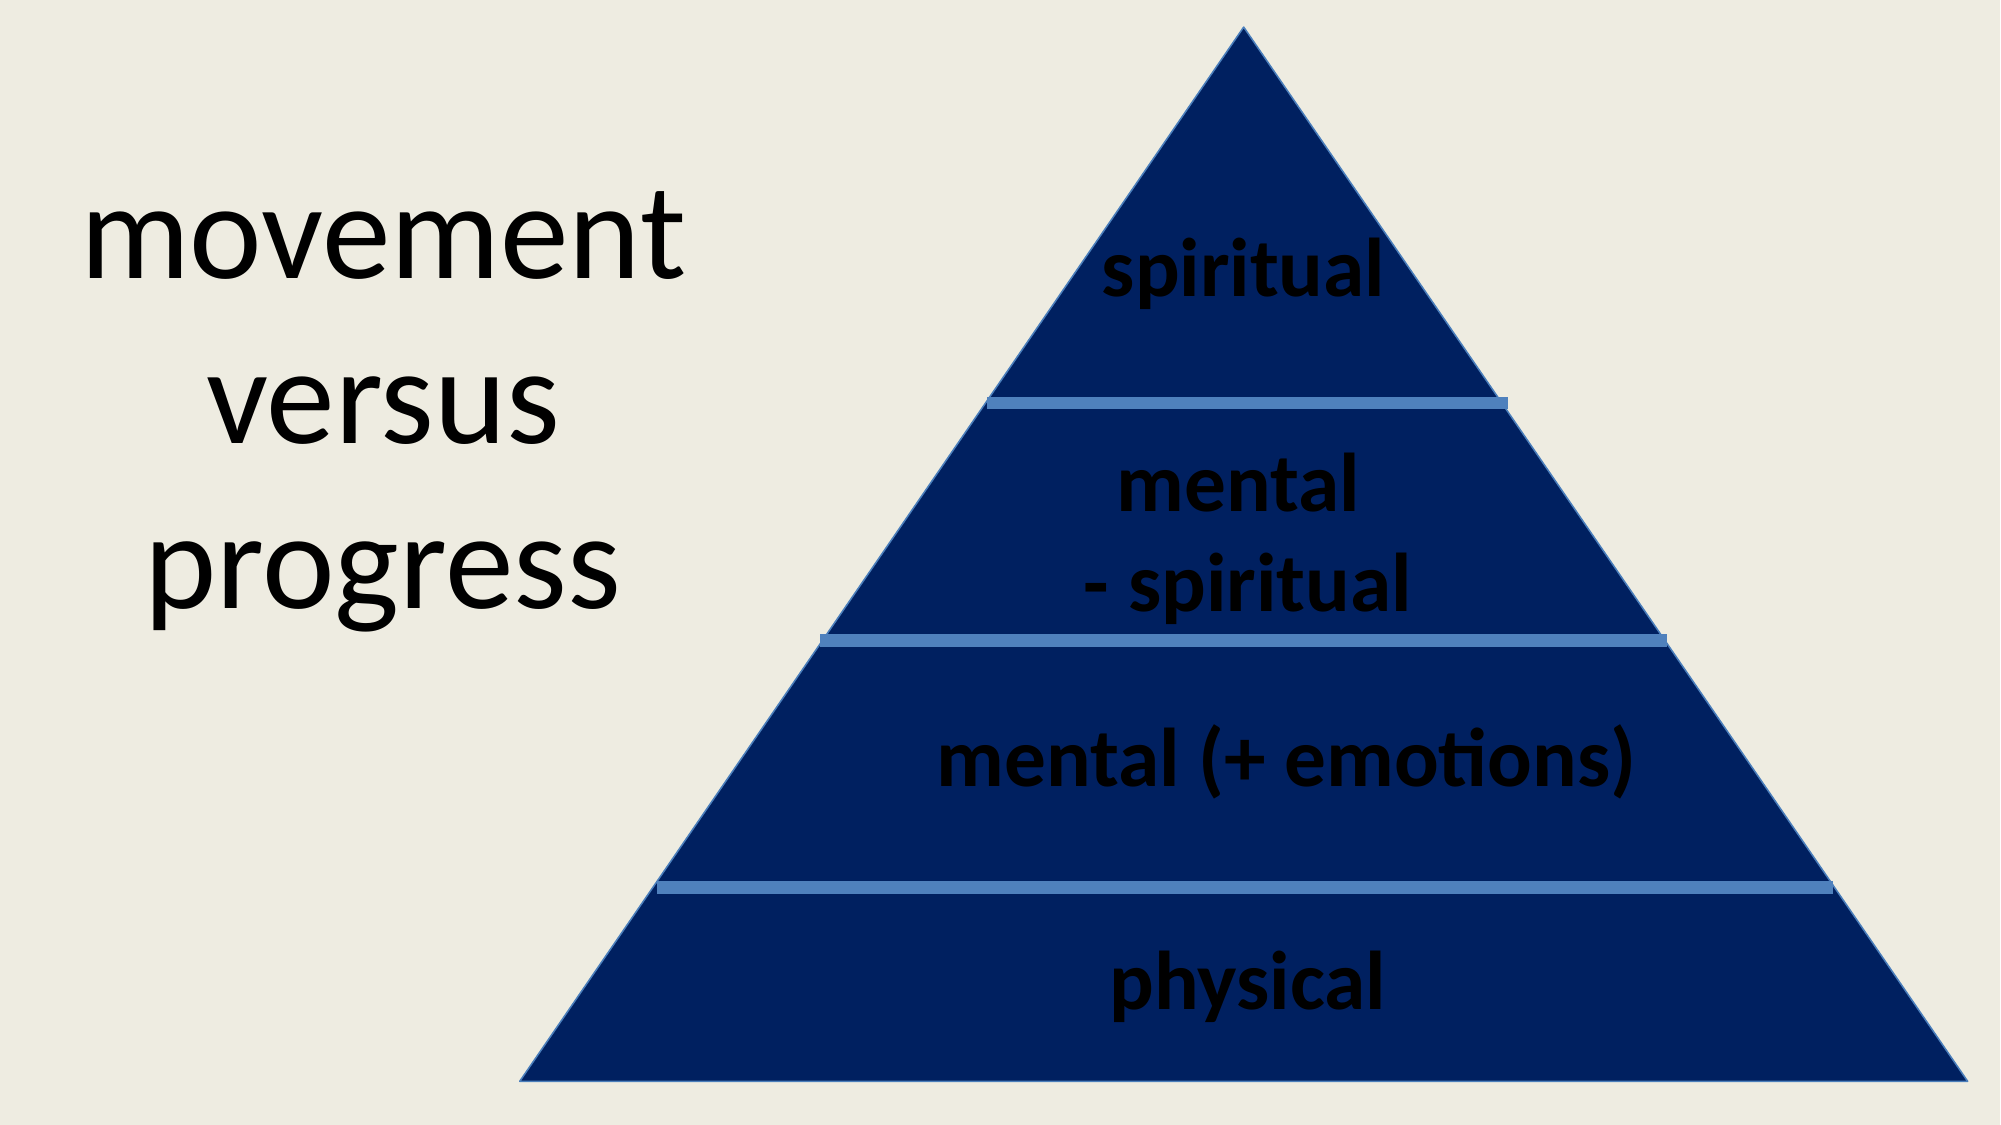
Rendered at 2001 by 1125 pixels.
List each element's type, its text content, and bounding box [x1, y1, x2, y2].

text_box [989, 321, 1498, 397]
text_box movement versus progress [60, 134, 707, 644]
text_box mental (+ emotions) [863, 696, 1711, 811]
text_box [973, 400, 1515, 421]
text_box [1121, 27, 1366, 205]
text_box spiritual [820, 205, 1668, 321]
text_box [519, 643, 1968, 1082]
text_box physical [987, 919, 1509, 1034]
text_box mental - spiritual [824, 421, 1672, 636]
